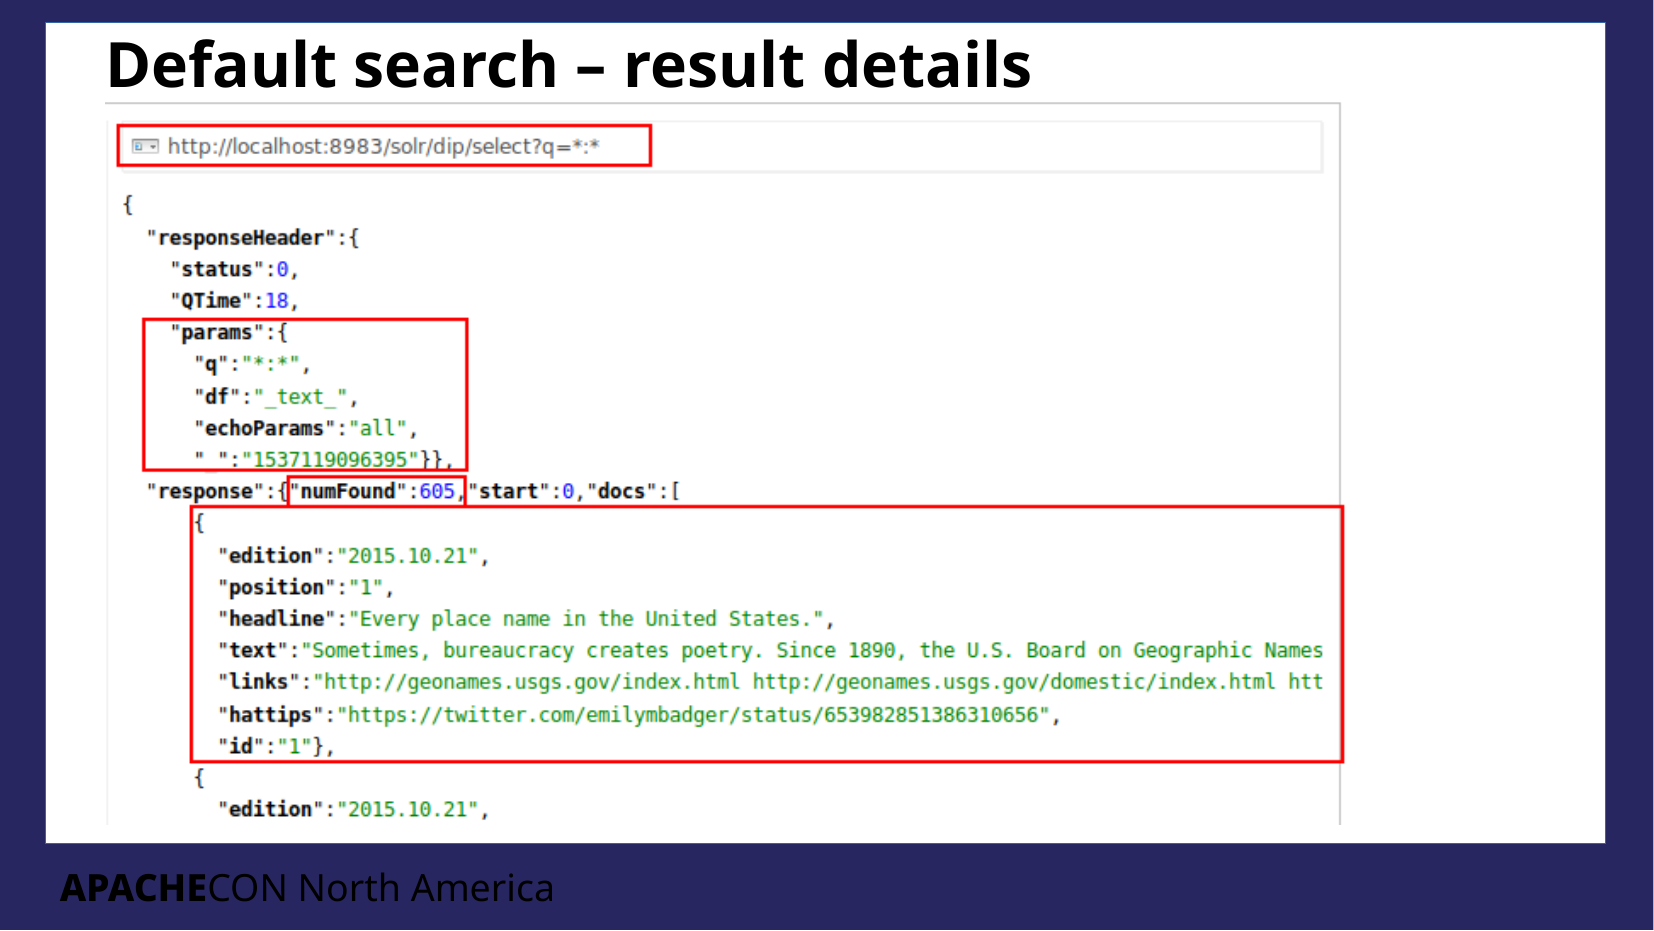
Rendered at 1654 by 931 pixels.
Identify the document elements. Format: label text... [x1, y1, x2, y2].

title Default search – result details [105, 25, 1546, 102]
picture [105, 101, 1348, 826]
